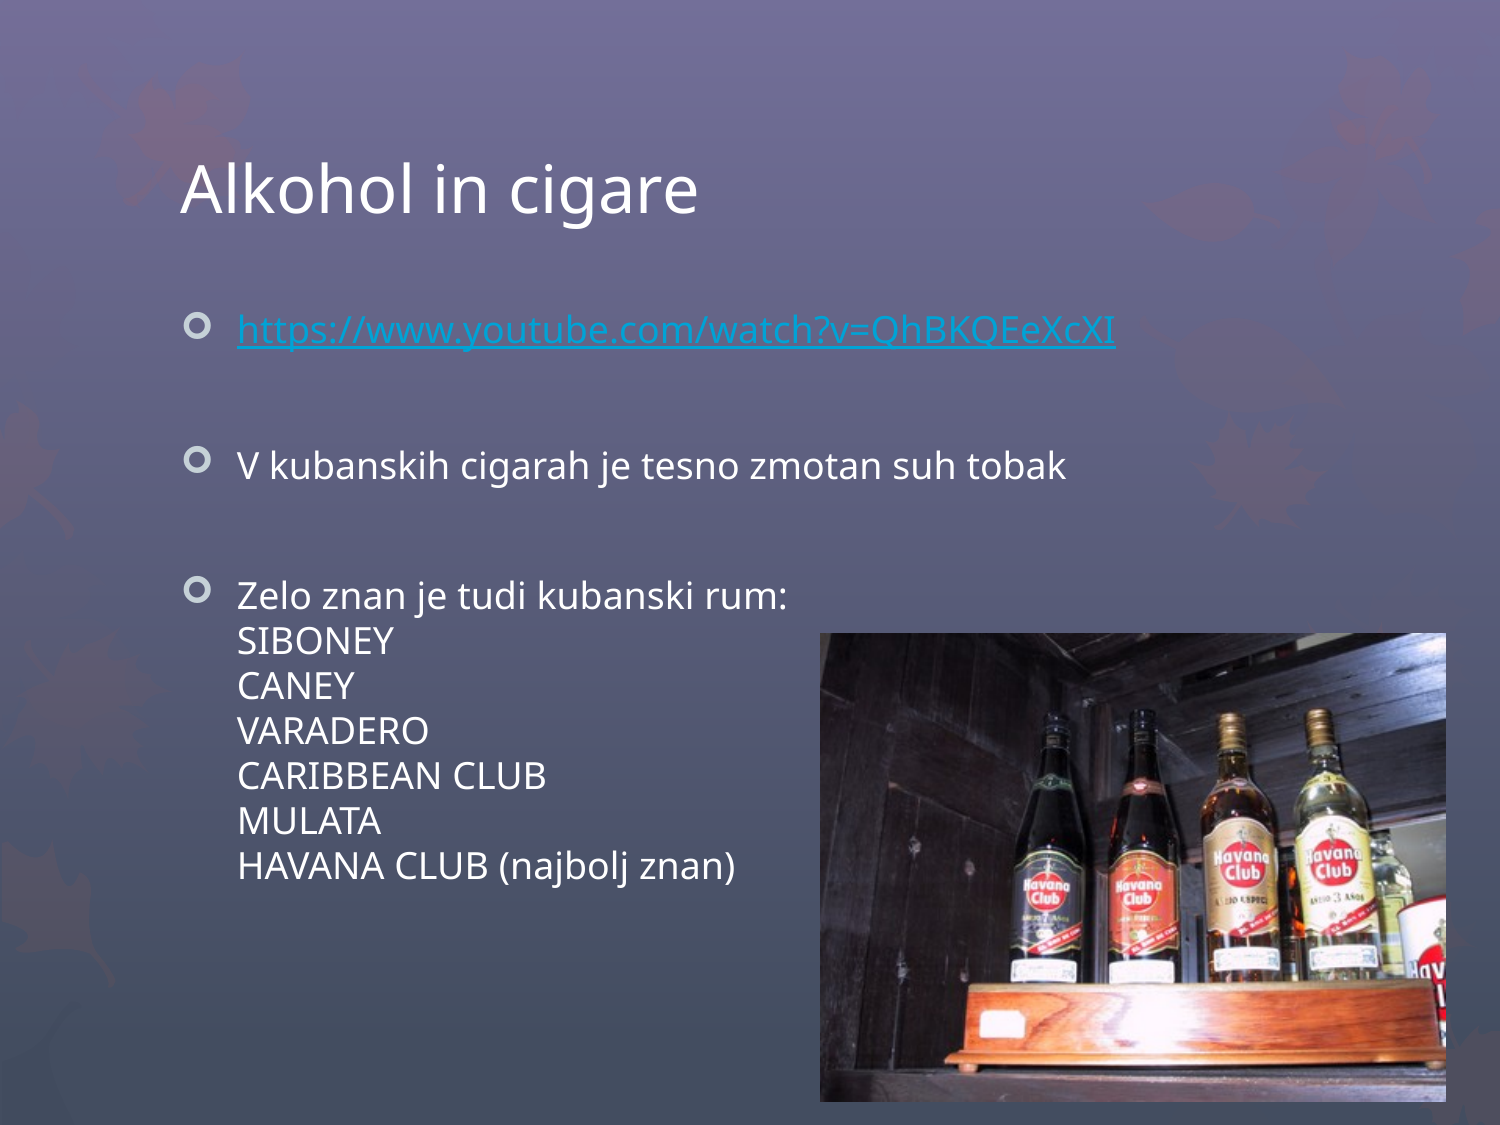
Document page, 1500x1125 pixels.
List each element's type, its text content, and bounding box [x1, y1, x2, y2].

title Alkohol in cigare [165, 110, 1335, 263]
picture [820, 633, 1446, 1103]
list https://www.youtube.com/watch?v=QhBKQEeXcXI V kubanskih cigarah je tesno zmotan suh tobak Zelo znan je tudi kubanski rum: SIBONEY CANEY VARADERO CARIBBEAN CLUB MULATA HAVANA CLUB (najbolj znan) [165, 296, 1335, 962]
